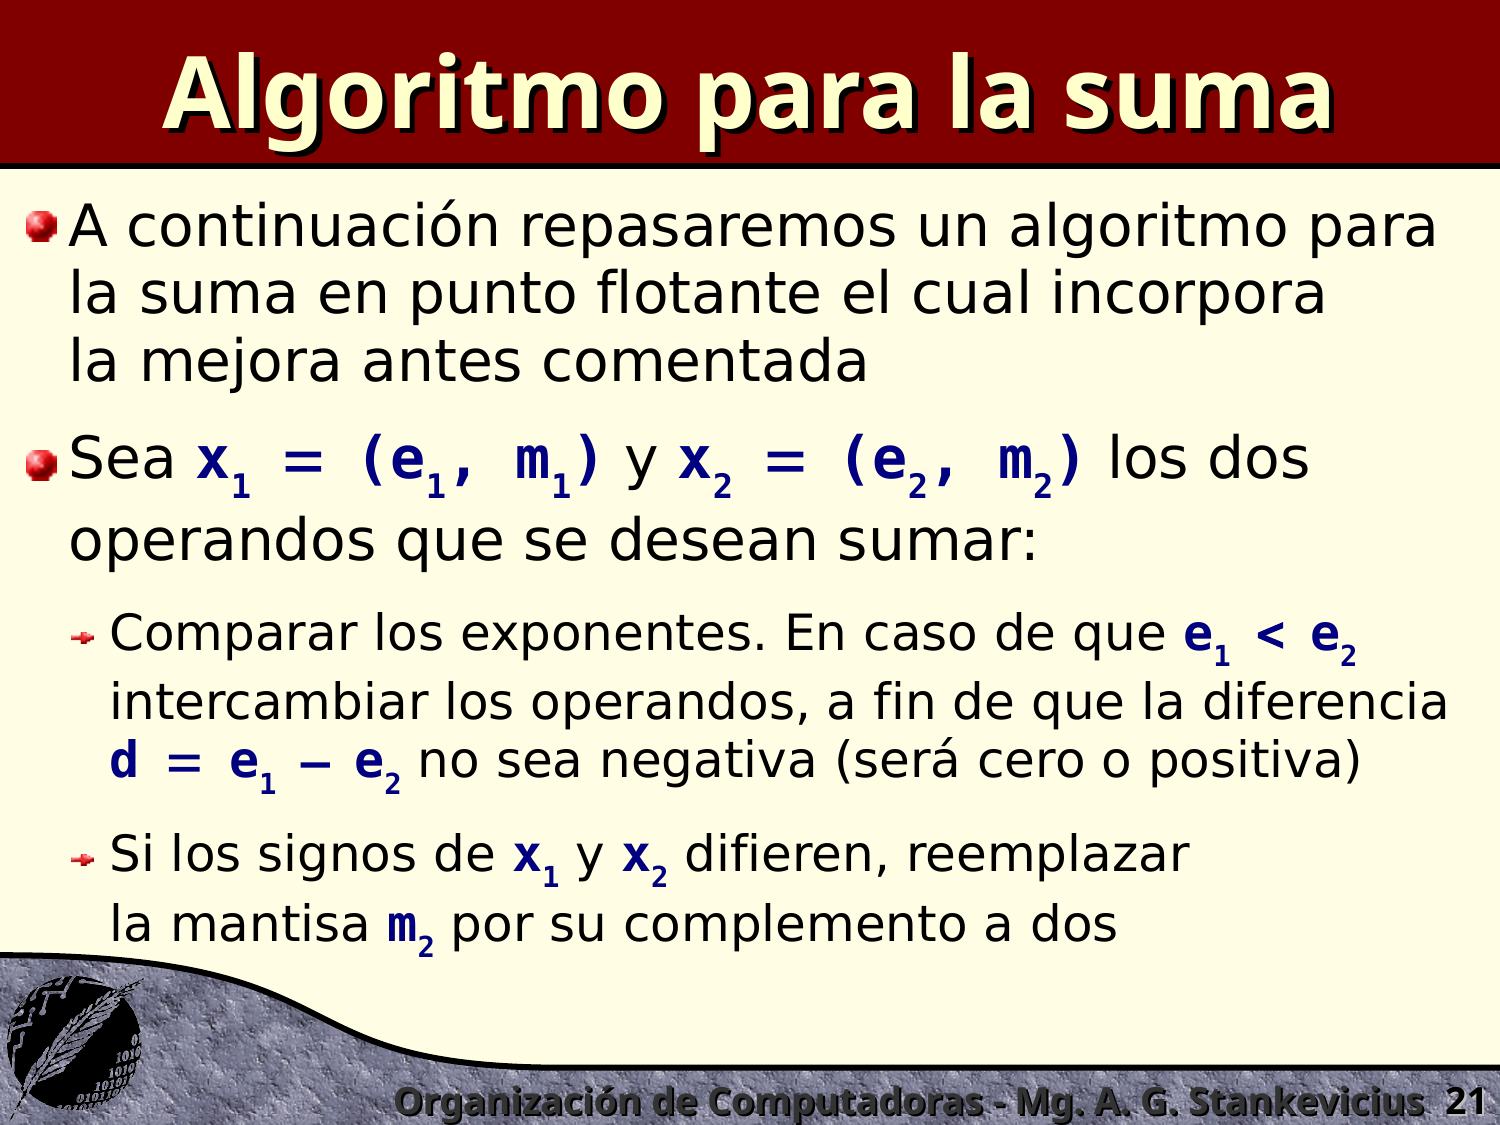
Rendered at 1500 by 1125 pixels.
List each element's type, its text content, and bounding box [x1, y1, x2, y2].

picture [448, 1100, 455, 1110]
picture [802, 1100, 806, 1110]
picture [1058, 1100, 1065, 1110]
title Algoritmo para la suma [15, 5, 1485, 160]
picture [0, 959, 1500, 1125]
list A continuación repasaremos un algoritmo para la suma en punto flotante el cual incorpora la mejora antes comentada Sea x1 = (e1, m1) y x2 = (e2, m2) los dos operandos que se desean sumar: Comparar los exponentes. En caso de que e1 < e2 intercambiar los operandos, a fin de que la diferencia d = e1 – e2 no sea negativa (será cero o positiva) Si los signos de x1 y x2 difieren, reemplazar la mantisa m2 por su complemento a dos [11, 192, 1486, 980]
